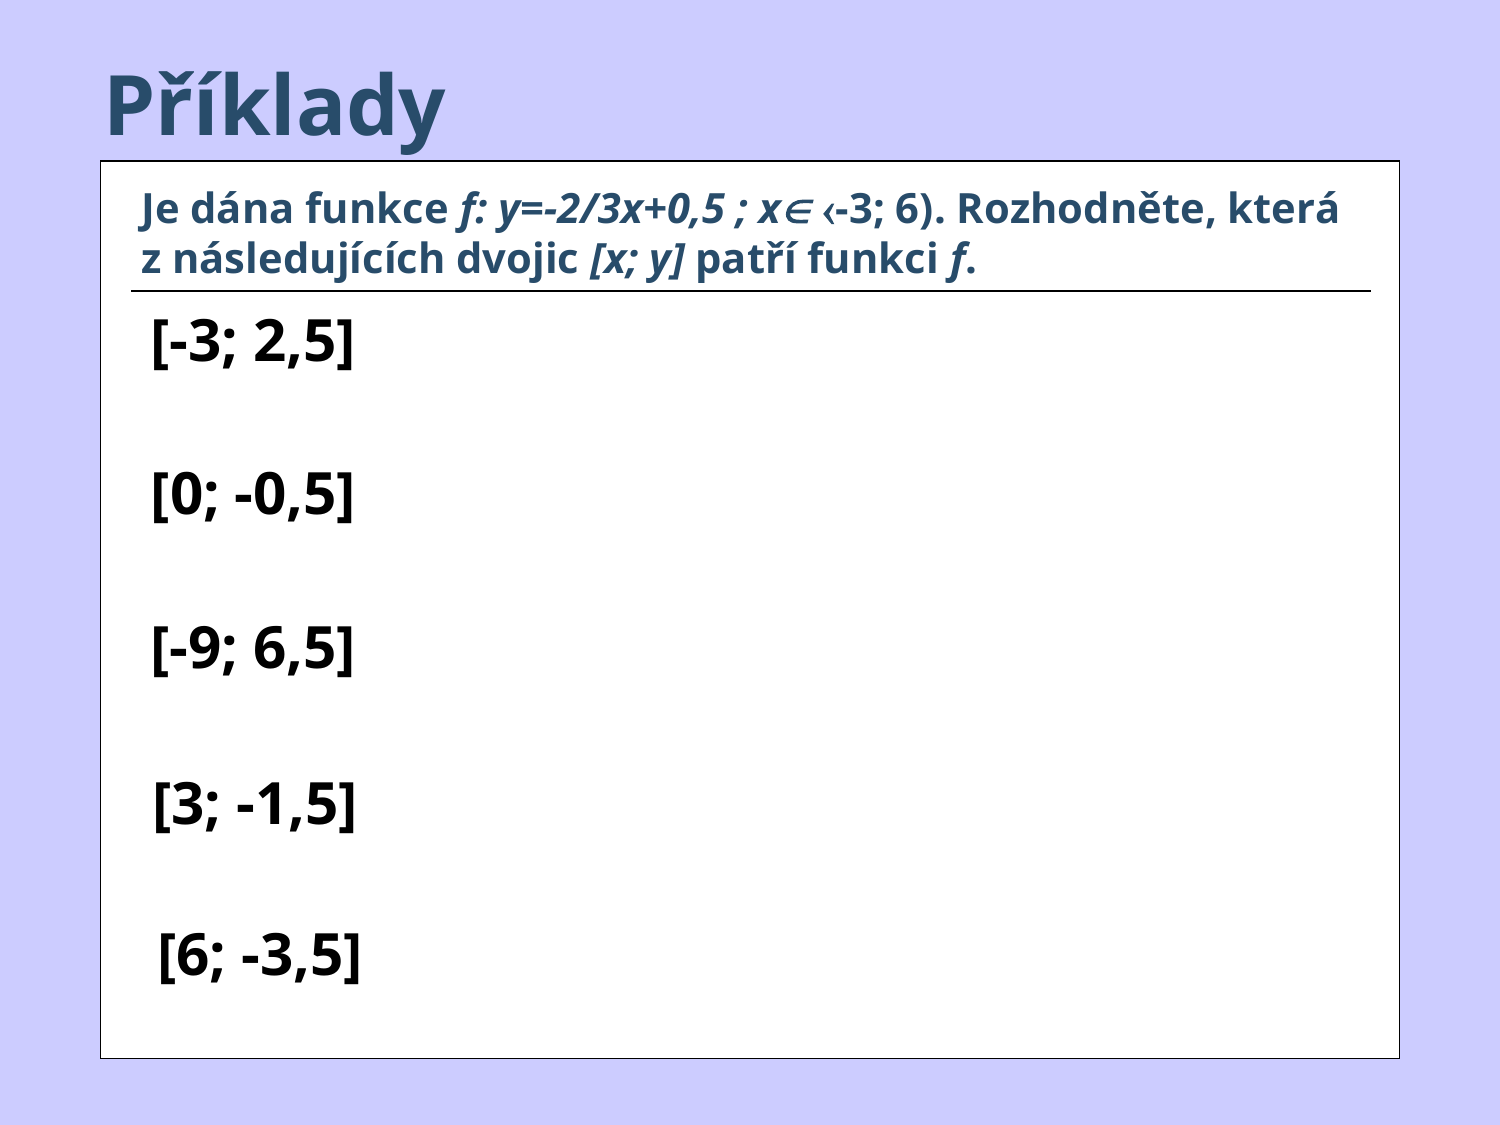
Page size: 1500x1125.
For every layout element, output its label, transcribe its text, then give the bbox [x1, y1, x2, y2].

text_box Je dána funkce f: y=-2/3x+0,5 ; x -3; 6). Rozhodněte, která z následujících dvojic [x; y] patří funkci f. [126, 184, 1367, 279]
text_box [0; -0,5] [135, 444, 609, 539]
text_box [6; -3,5] [142, 904, 687, 1000]
text_box [-9; 6,5] [135, 597, 680, 693]
text_box [100, 190, 1400, 1059]
text_box [3; -1,5] [137, 753, 682, 849]
text_box [-3; 2,5] [135, 292, 502, 386]
title Příklady [88, 39, 1414, 190]
